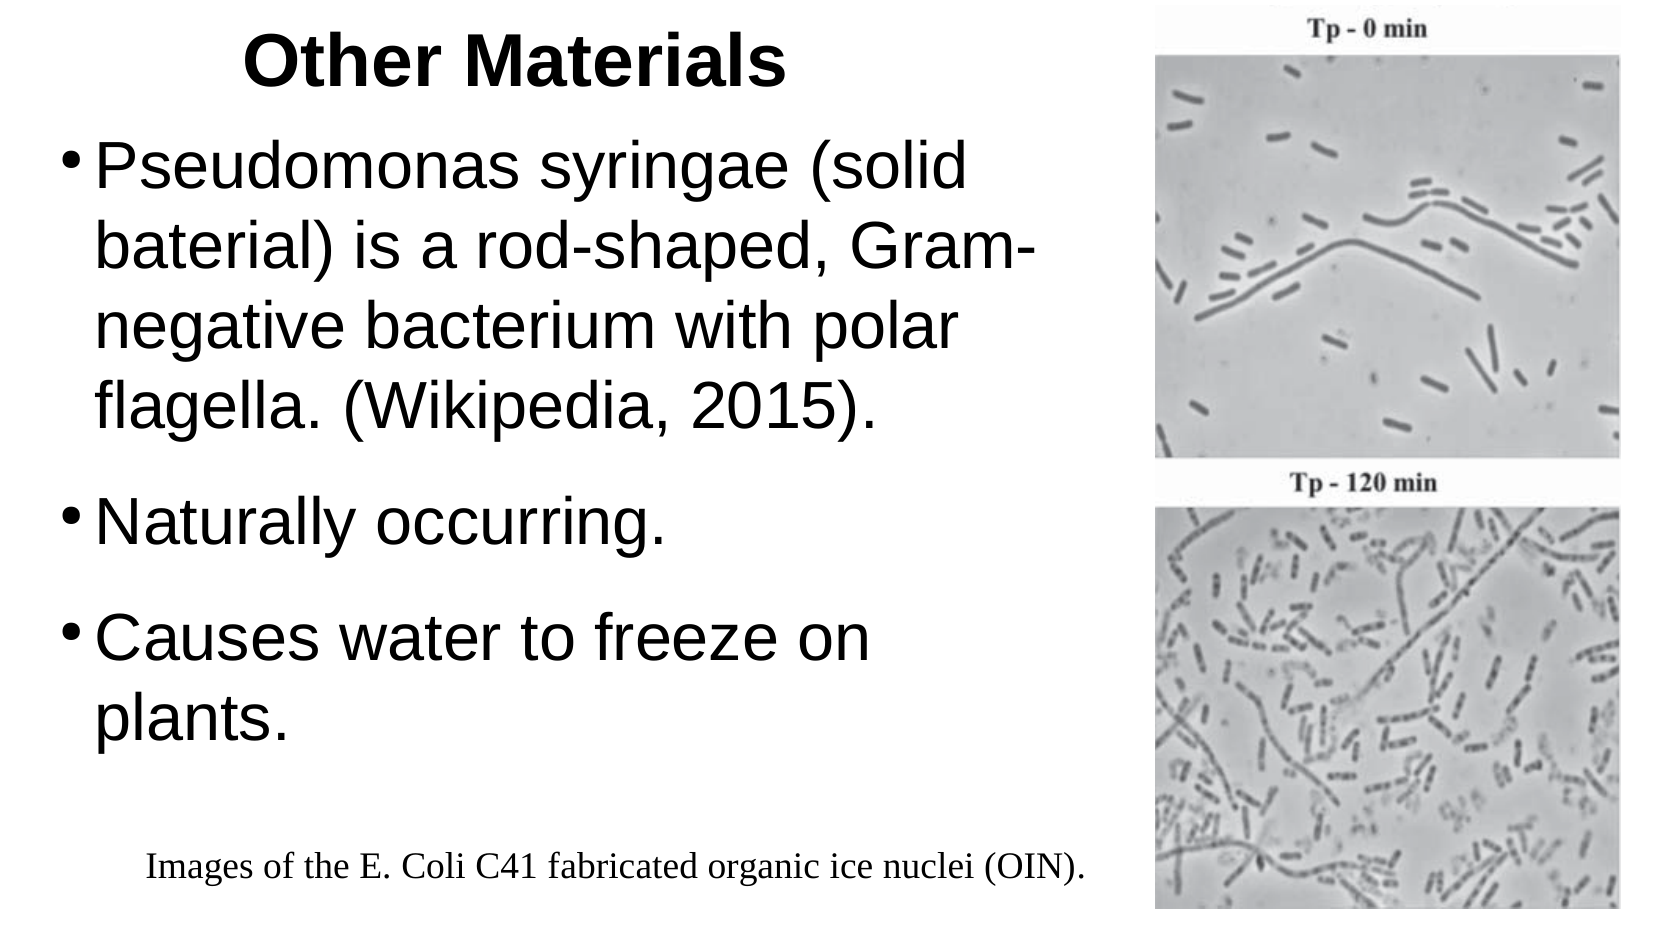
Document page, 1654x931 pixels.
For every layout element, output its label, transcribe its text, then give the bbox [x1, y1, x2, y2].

picture [1155, 5, 1621, 909]
text_box Pseudomonas syringae (solid baterial) is a rod-shaped, Gram-negative bacterium with polar flagella. (Wikipedia, 2015). Naturally occurring. Causes water to freeze on plants. [33, 114, 1065, 762]
text_box Images of the E. Coli C41 fabricated organic ice nuclei (OIN). [131, 840, 1111, 901]
title Other Materials [0, 5, 1036, 107]
